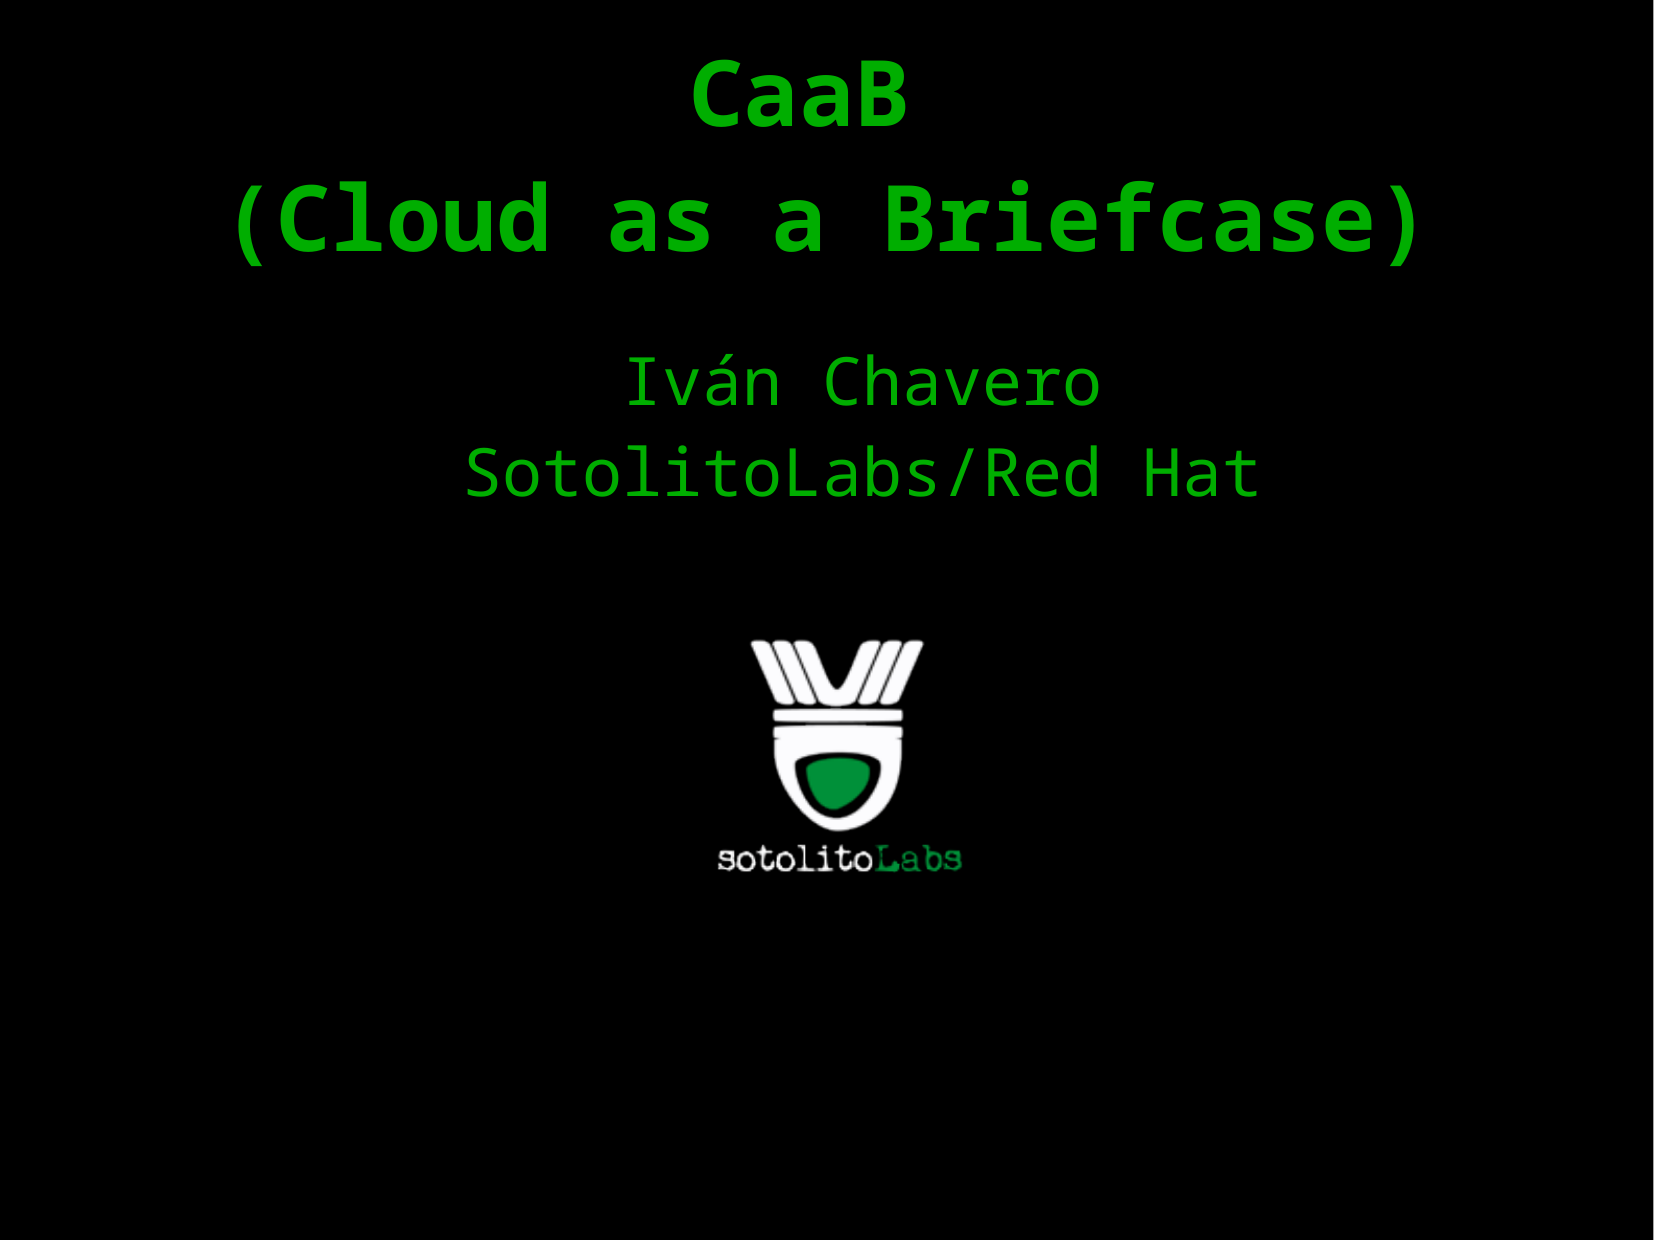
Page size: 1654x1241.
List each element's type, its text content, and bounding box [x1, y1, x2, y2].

subtitle Iván Chavero SotolitoLabs/Red Hat [413, 248, 1312, 603]
picture [708, 625, 969, 887]
title CaaB (Cloud as a Briefcase) [82, 43, 1571, 263]
